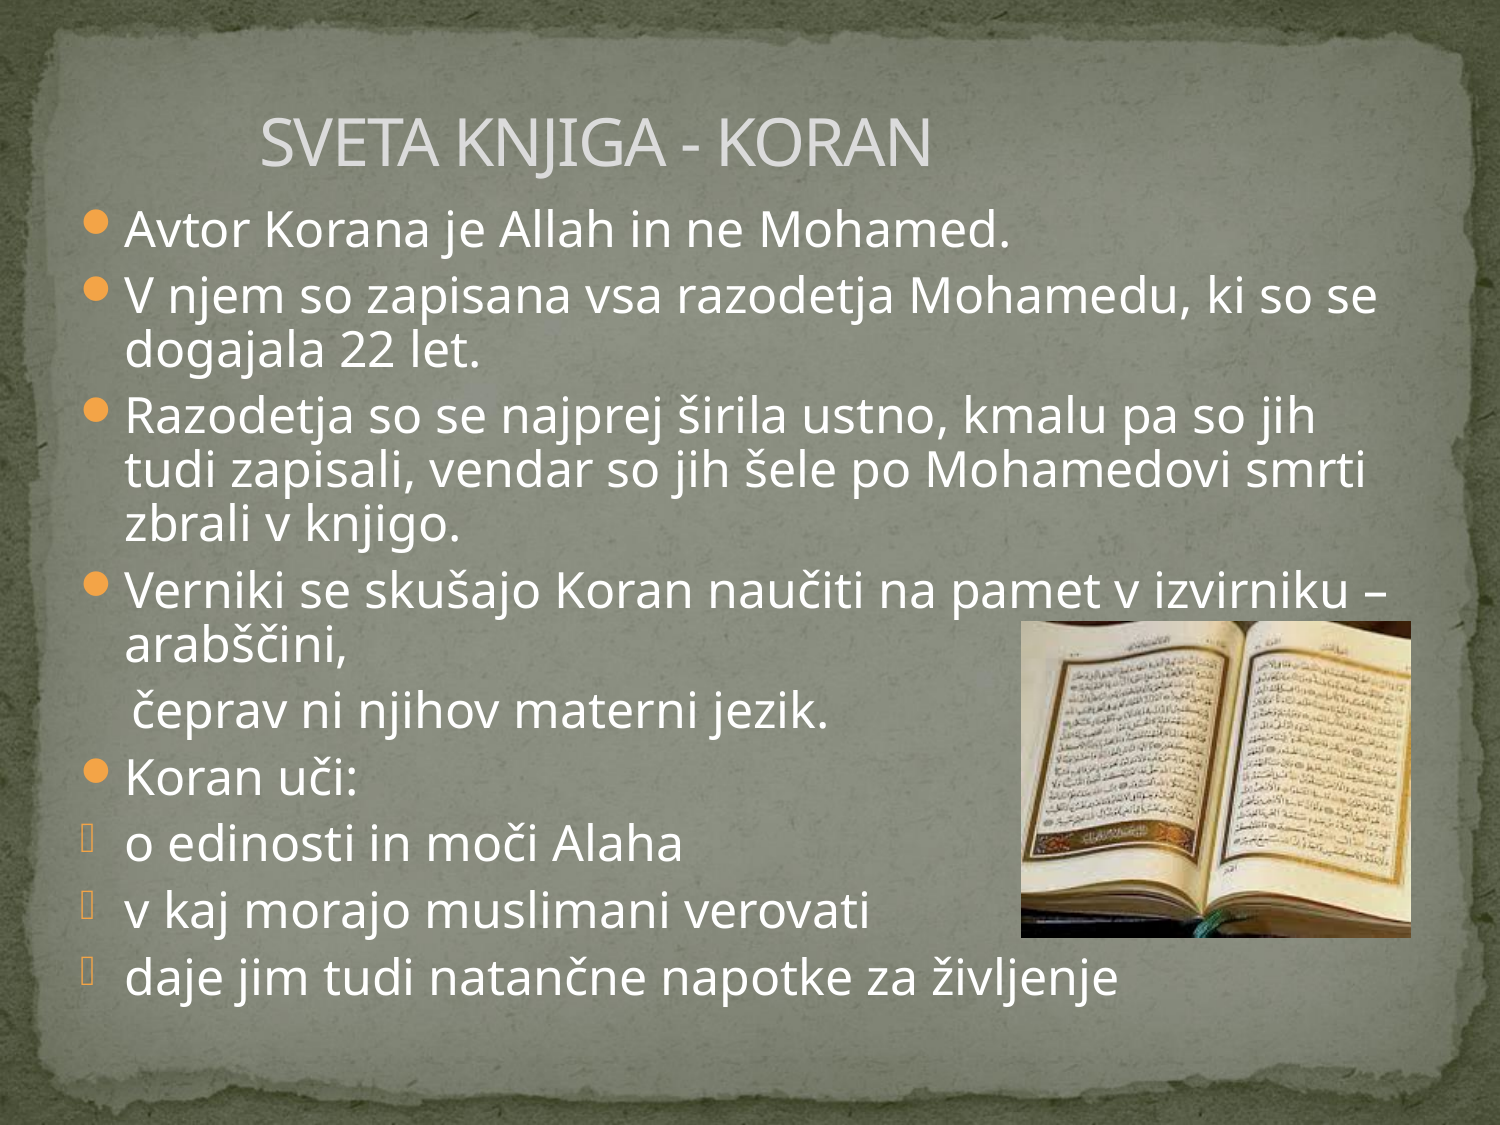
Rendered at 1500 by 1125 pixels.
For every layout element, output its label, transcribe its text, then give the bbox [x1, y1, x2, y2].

list Avtor Korana je Allah in ne Mohamed. V njem so zapisana vsa razodetja Mohamedu, ki so se dogajala 22 let. Razodetja so se najprej širila ustno, kmalu pa so jih tudi zapisali, vendar so jih šele po Mohamedovi smrti zbrali v knjigo. Verniki se skušajo Koran naučiti na pamet v izvirniku – arabščini, čeprav ni njihov materni jezik. Koran uči: o edinosti in moči Alaha v kaj morajo muslimani verovati daje jim tudi natančne napotke za življenje [64, 196, 1425, 1059]
title SVETA KNJIGA - KORAN [75, 24, 1425, 188]
picture [0, 0, 1500, 1125]
